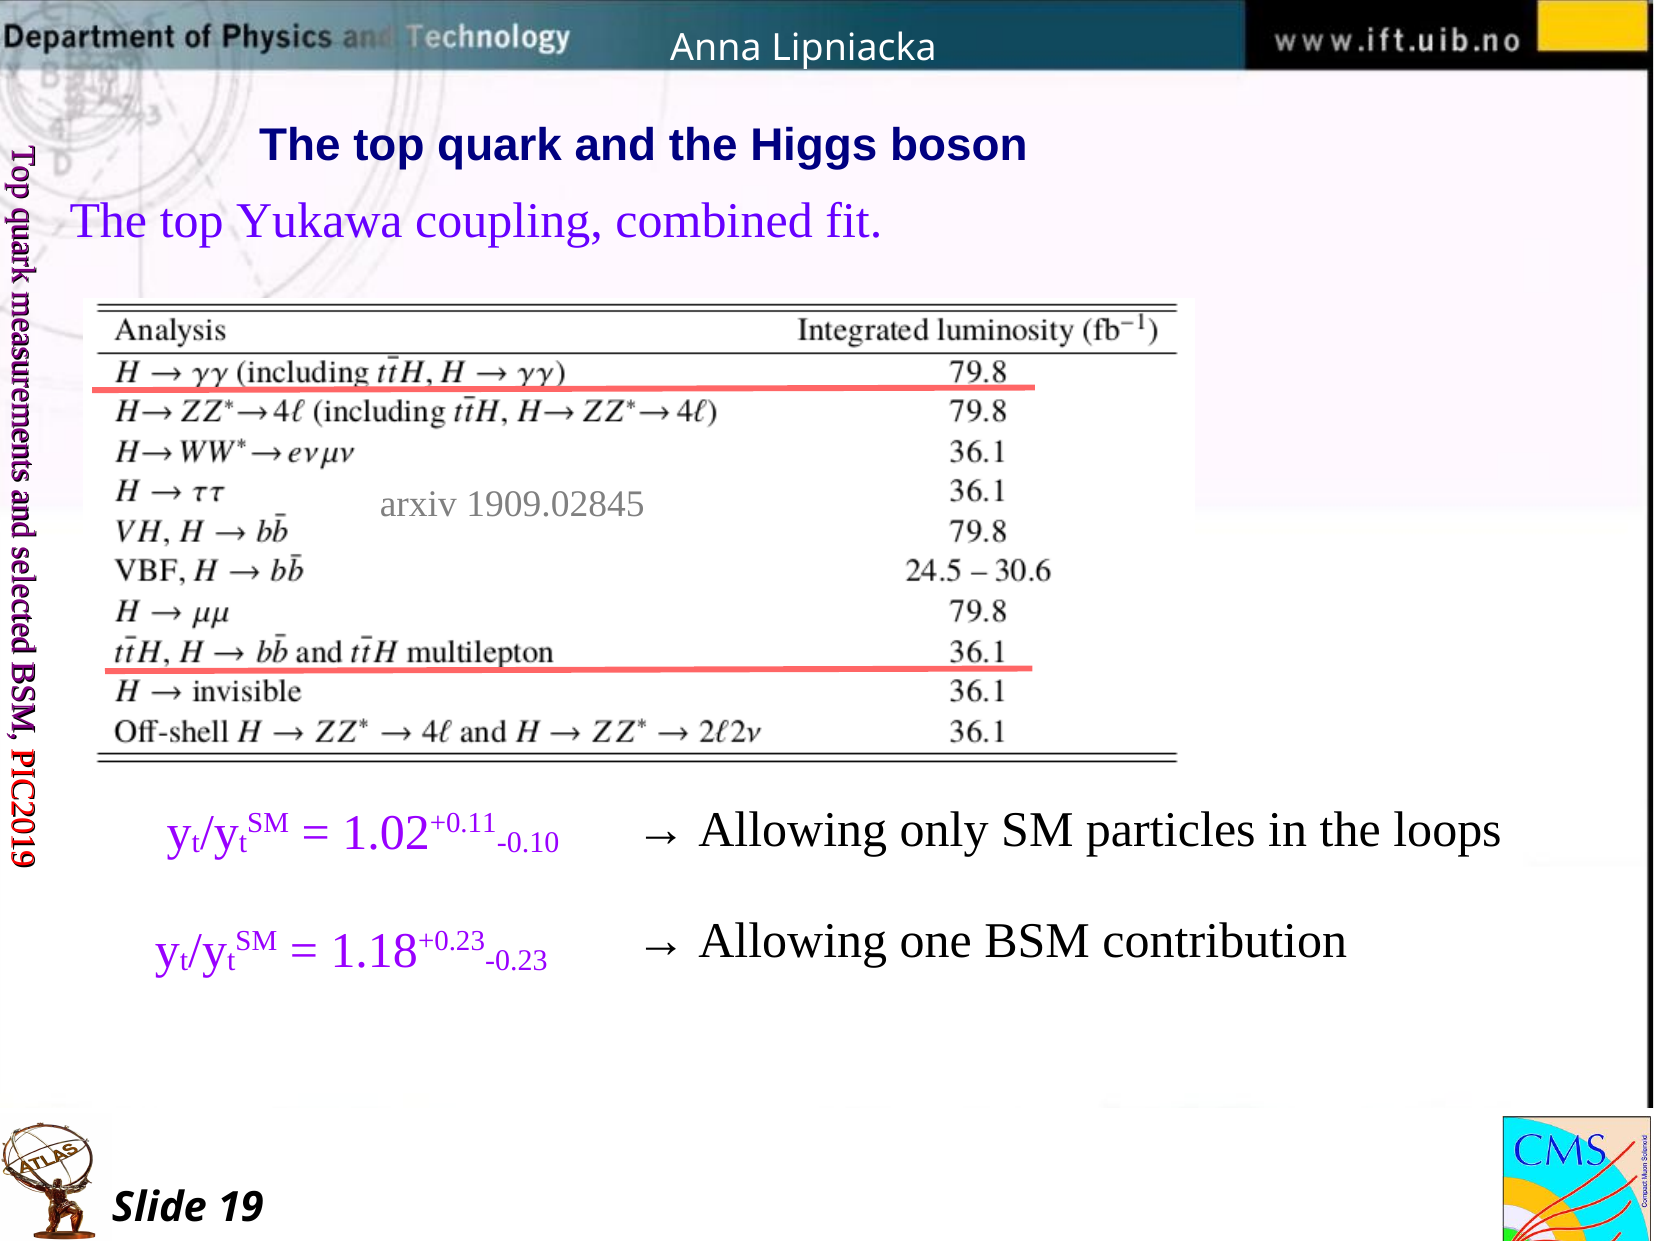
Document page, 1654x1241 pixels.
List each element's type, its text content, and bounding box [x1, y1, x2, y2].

text_box arxiv 1909.02845 [379, 482, 899, 544]
text_box yt/ytSM = 1.02+0.11-0.10 [166, 804, 560, 881]
title The top quark and the Higgs boson [0, 41, 1356, 249]
text_box Slide 19 [111, 1177, 244, 1232]
picture [0, 0, 1654, 1108]
picture [0, 1113, 112, 1241]
text_box → Allowing only SM particles in the loops → Allowing one BSM contribution [635, 802, 1503, 984]
text_box yt/ytSM = 1.18+0.23-0.23 [154, 922, 548, 1000]
picture [1502, 1116, 1651, 1241]
text_box The top Yukawa coupling, combined fit. [69, 192, 1088, 500]
